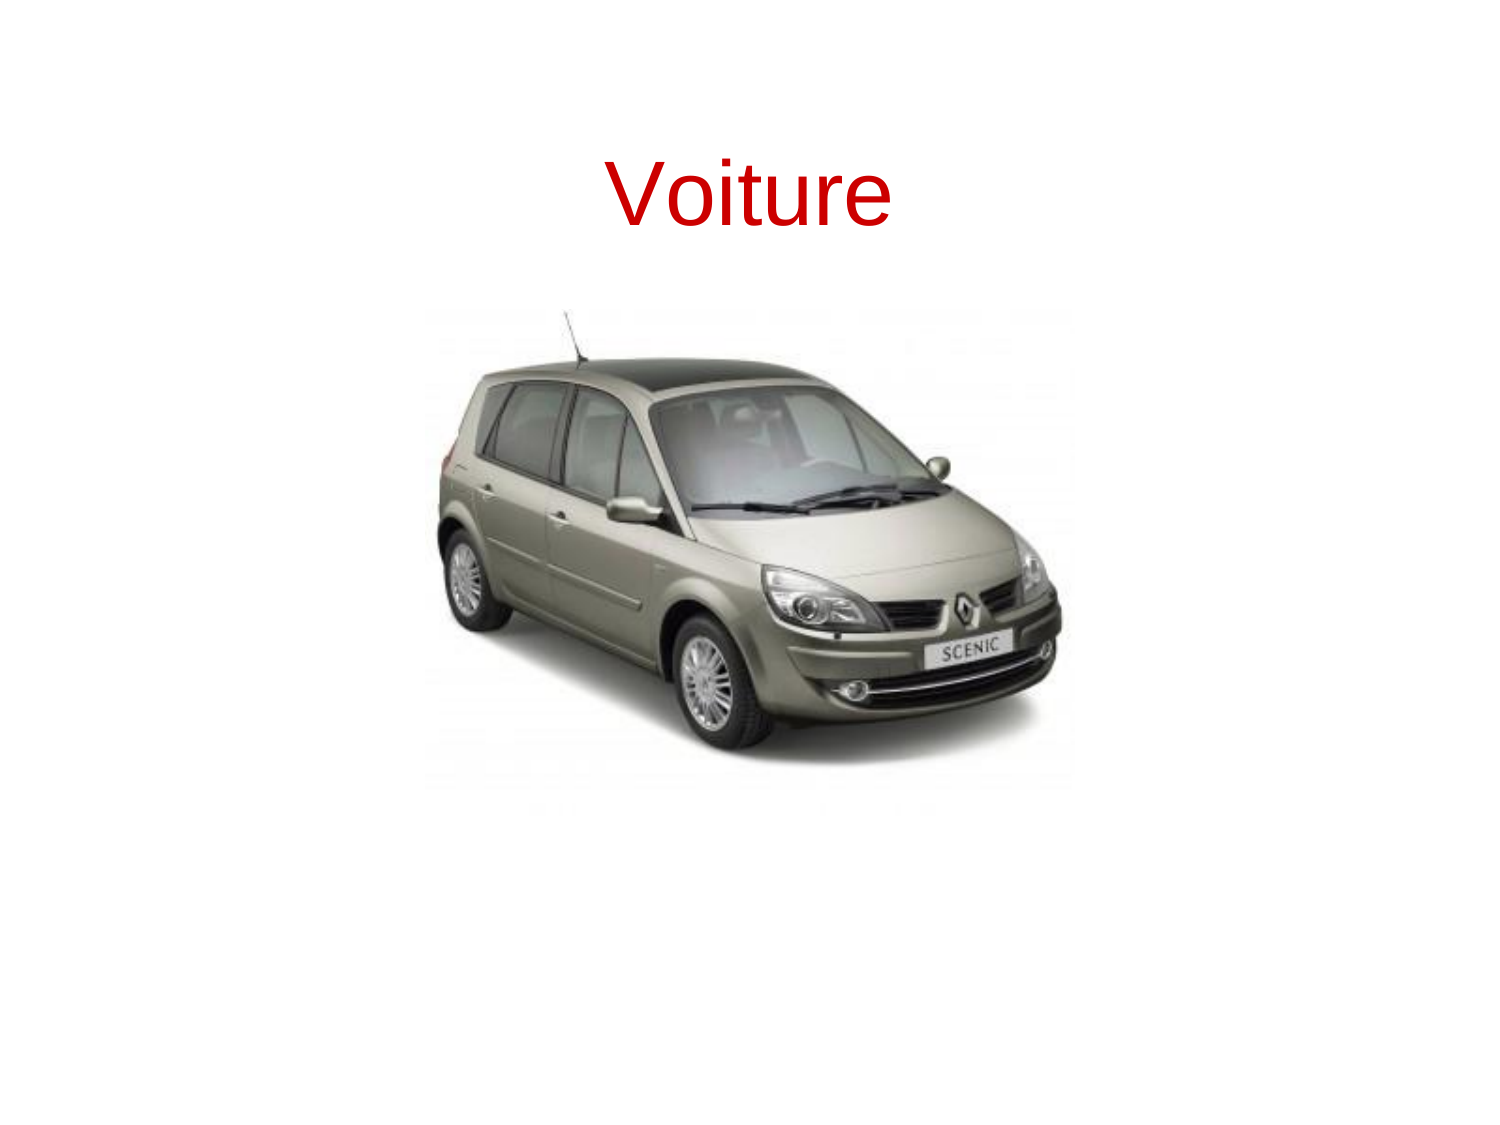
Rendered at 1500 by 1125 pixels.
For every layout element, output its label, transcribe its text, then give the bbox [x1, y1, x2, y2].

title Voiture [112, 99, 1388, 288]
picture [425, 309, 1075, 816]
